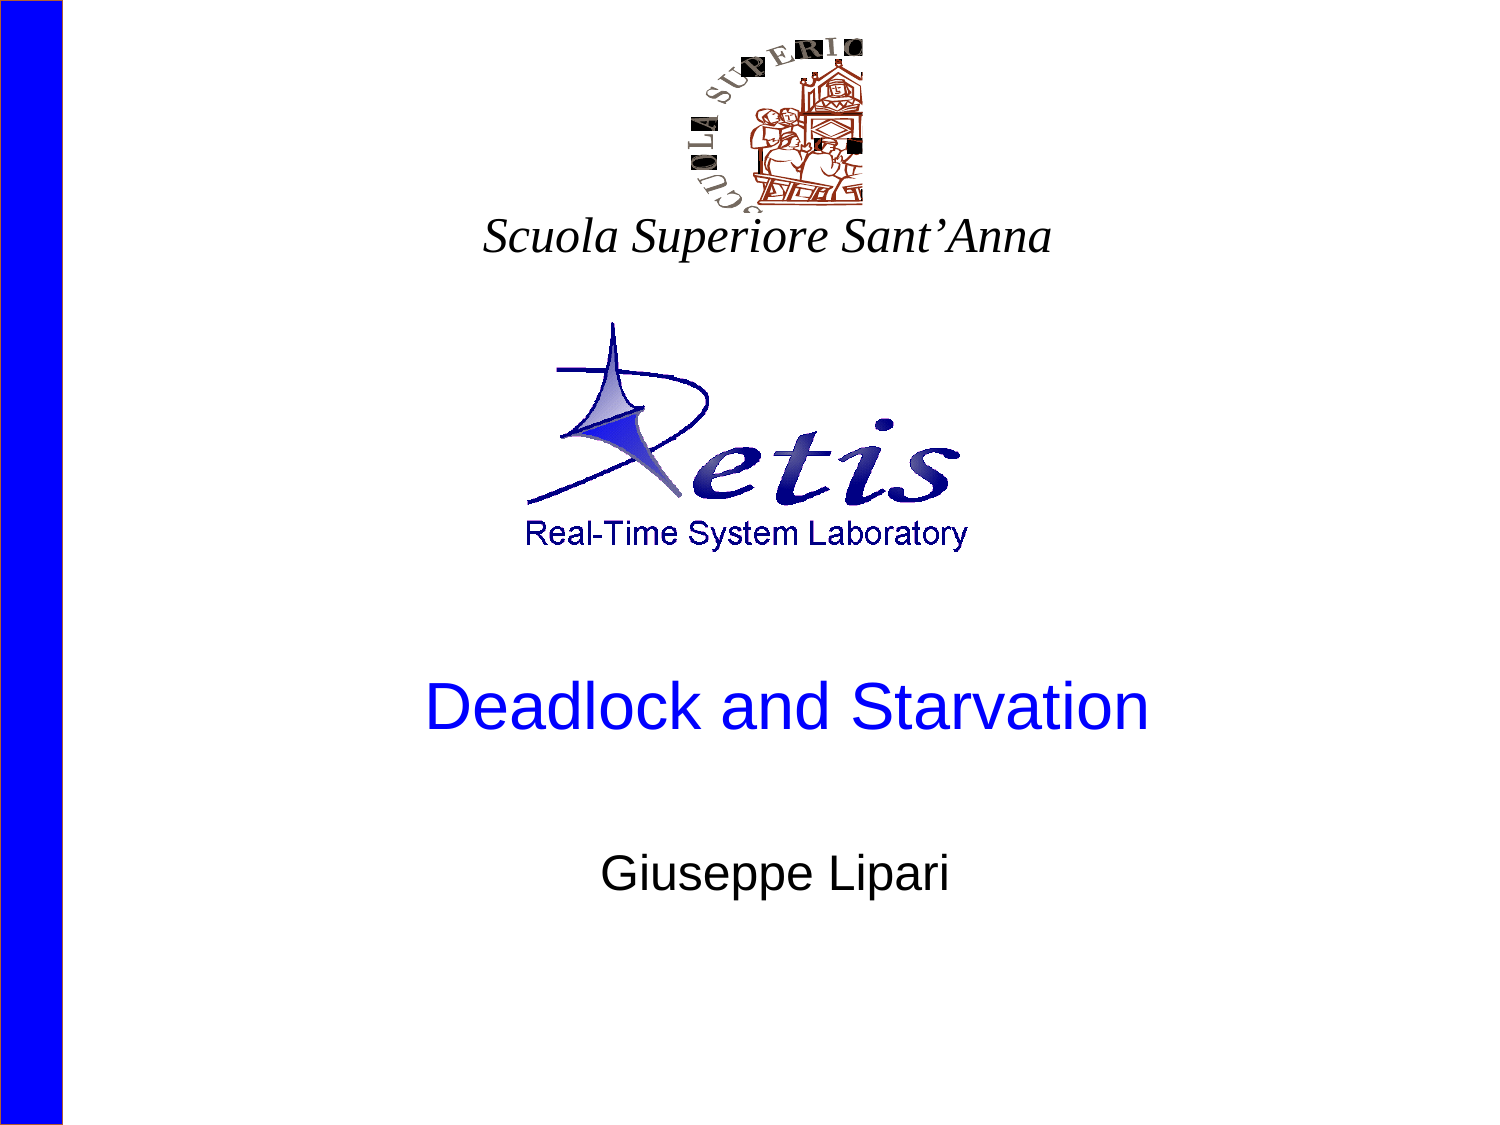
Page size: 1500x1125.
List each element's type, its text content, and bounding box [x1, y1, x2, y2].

picture [517, 320, 980, 557]
subtitle Giuseppe Lipari [249, 837, 1300, 938]
title Deadlock and Starvation [150, 612, 1426, 801]
